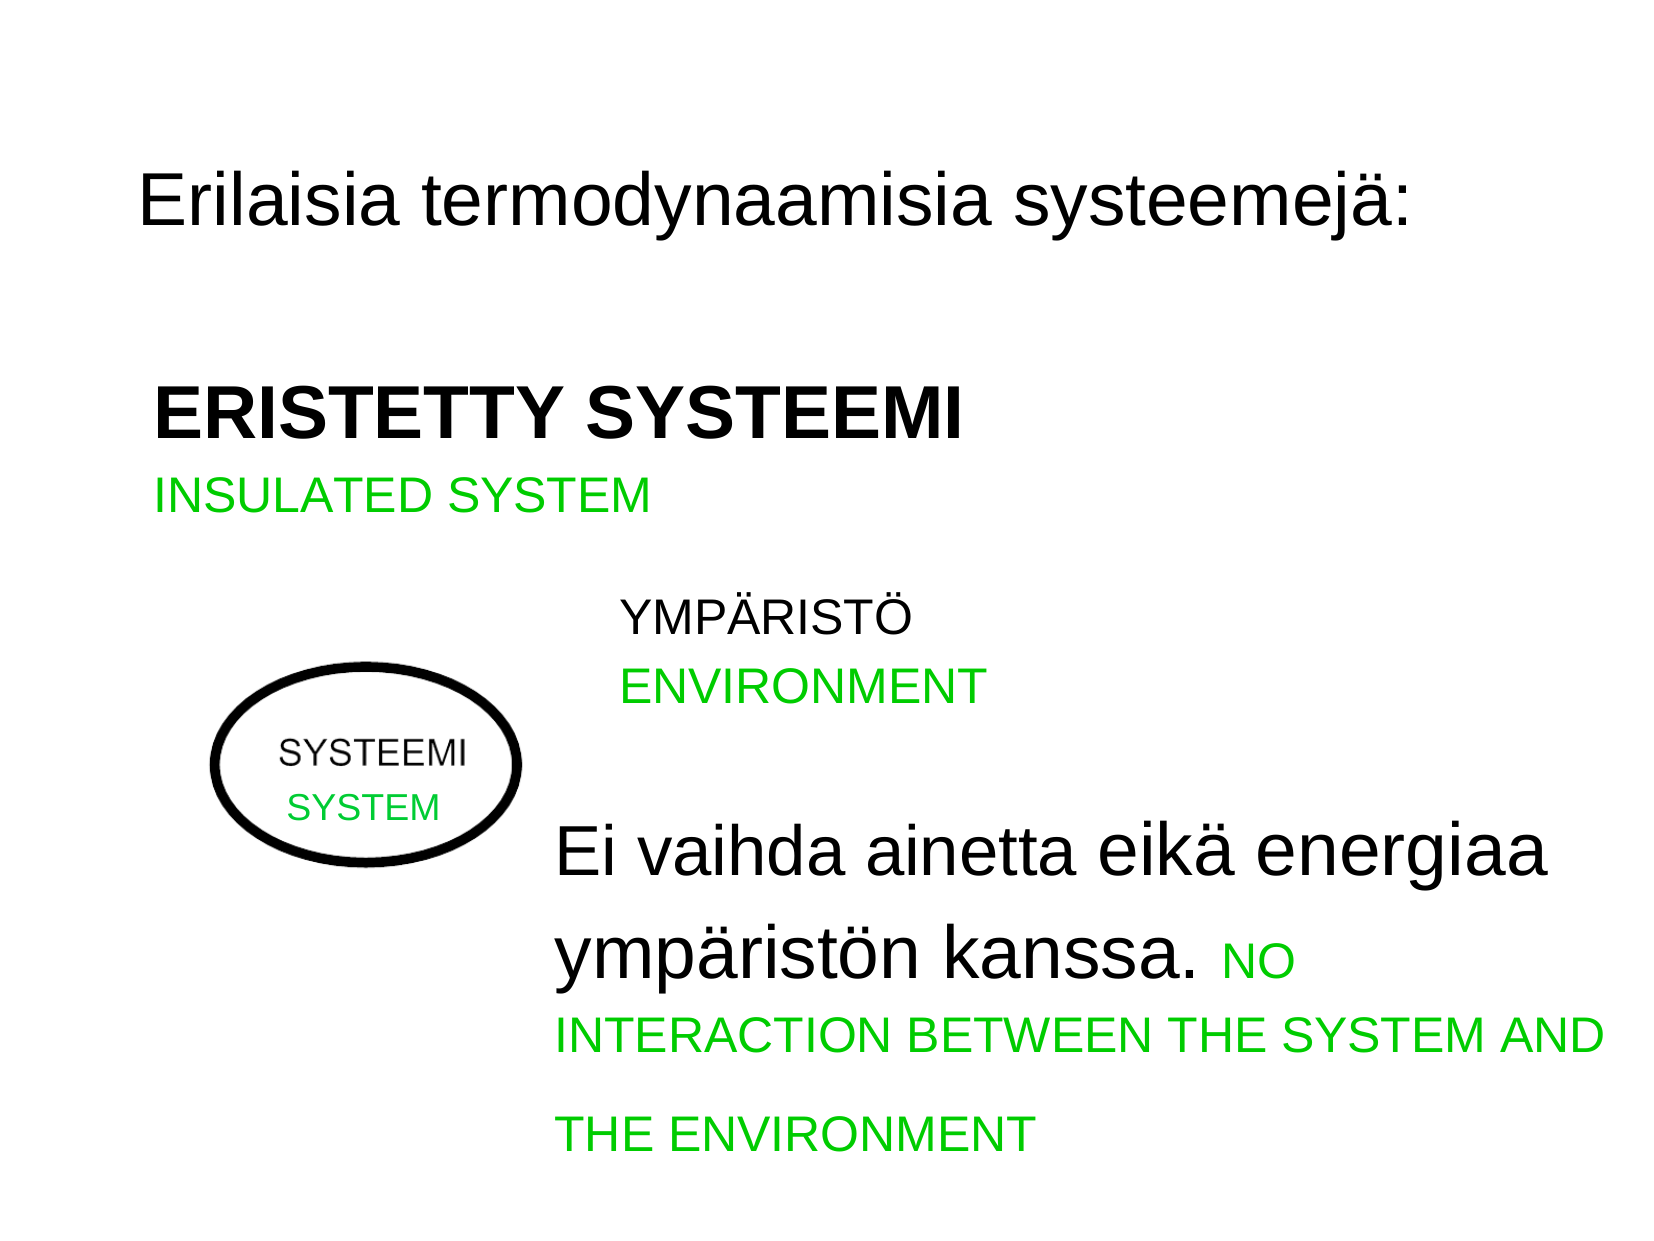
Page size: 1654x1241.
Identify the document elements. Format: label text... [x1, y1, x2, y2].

text_box Ei vaihda ainetta eikä energiaa ympäristön kanssa. NO INTERACTION BETWEEN THE SYSTEM AND THE ENVIRONMENT [539, 779, 1654, 1105]
text_box ERISTETTY SYSTEEMI INSULATED SYSTEM [138, 342, 981, 461]
text_box SYSTEM [271, 779, 456, 837]
text_box YMPÄRISTÖ ENVIRONMENT [604, 568, 1076, 687]
text_box Erilaisia termodynaamisia systeemejä: [123, 129, 1430, 249]
picture [189, 623, 541, 886]
